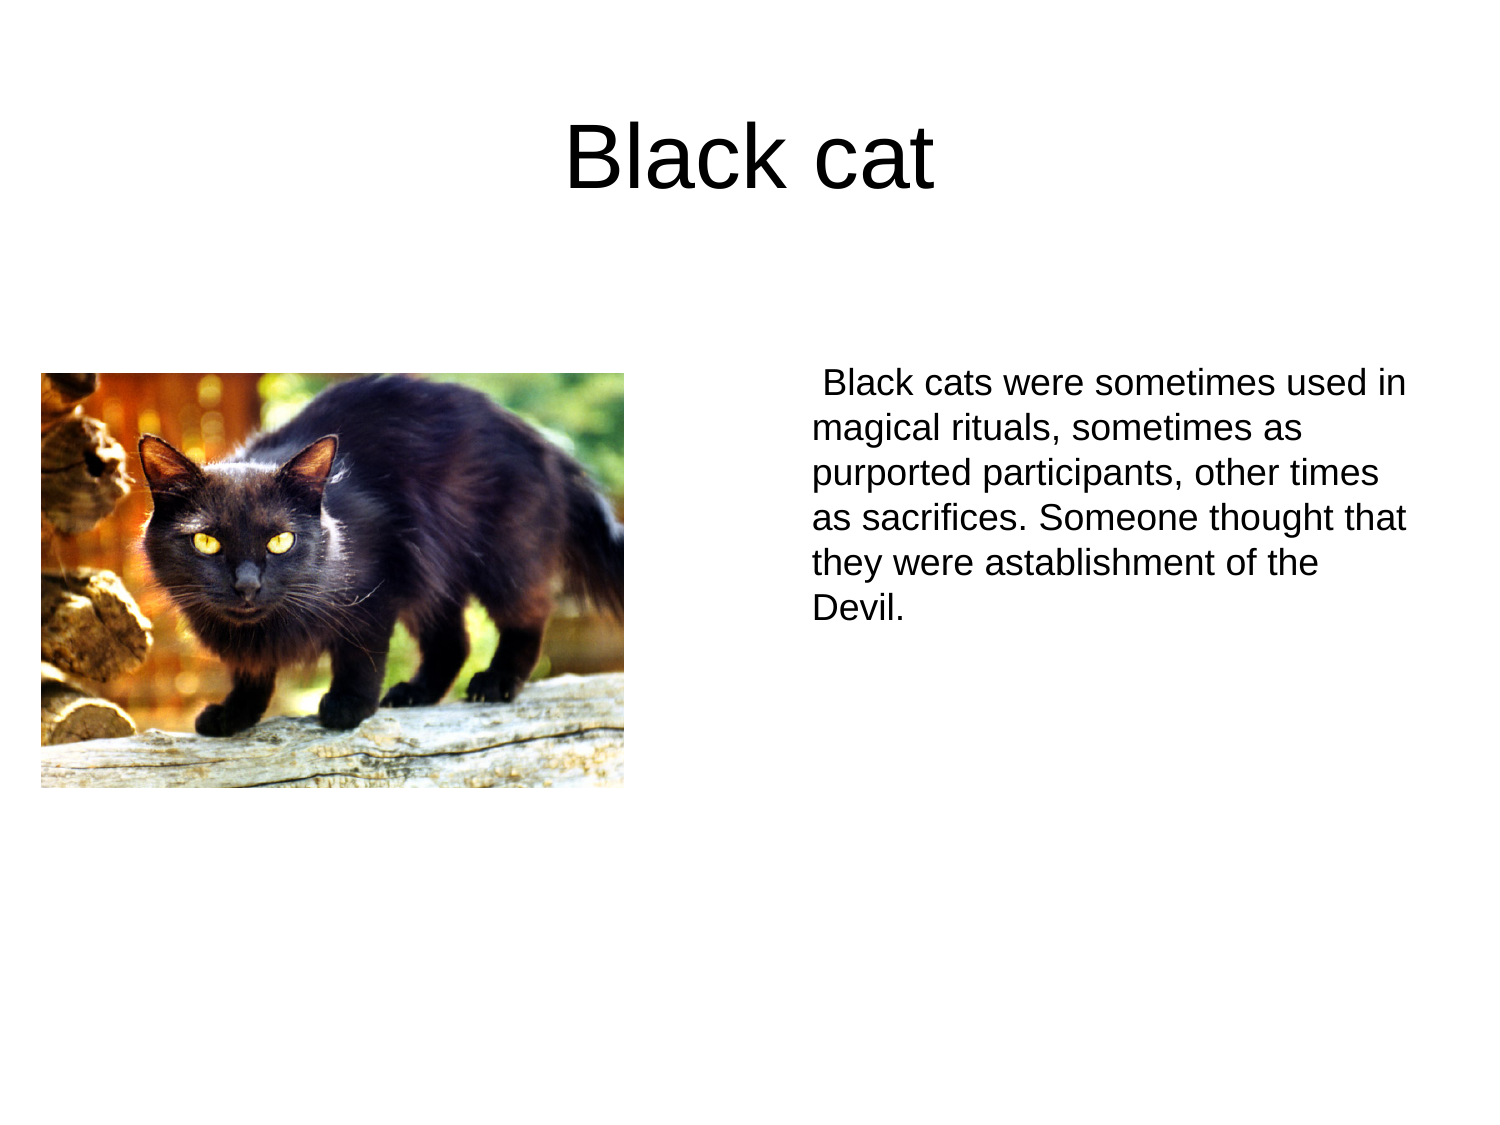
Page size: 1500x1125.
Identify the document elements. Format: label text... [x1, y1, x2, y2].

text_box Black cats were sometimes used in magical rituals, sometimes as purported participants, other times as sacrifices. Someone thought that they were astablishment of the Devil. [797, 349, 1436, 636]
title Black cat [112, 31, 1388, 273]
picture [41, 373, 624, 788]
